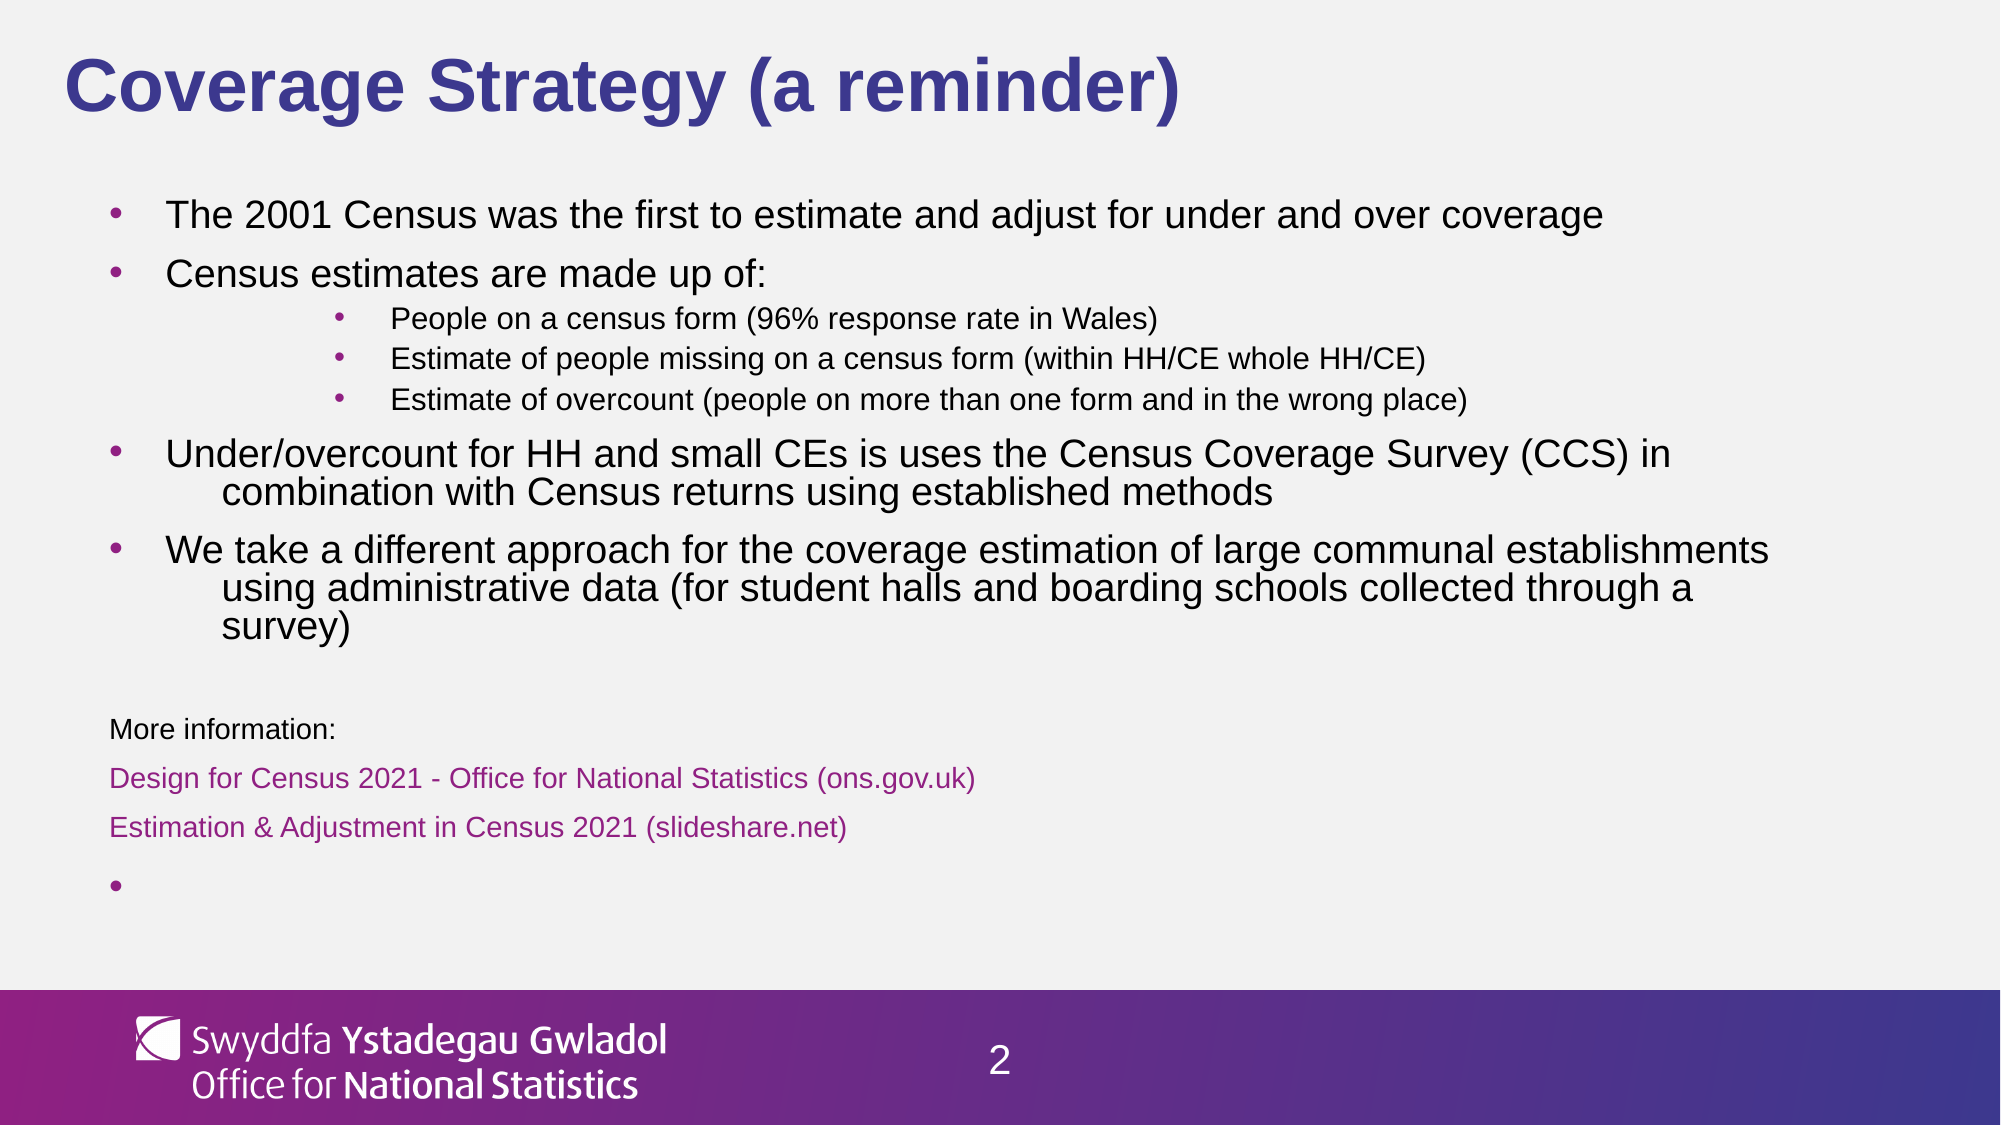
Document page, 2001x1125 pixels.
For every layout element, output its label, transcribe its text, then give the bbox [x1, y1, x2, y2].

list The 2001 Census was the first to estimate and adjust for under and over coverage Census estimates are made up of: People on a census form (96% response rate in Wales) Estimate of people missing on a census form (within HH/CE whole HH/CE) Estimate of overcount (people on more than one form and in the wrong place) Under/overcount for HH and small CEs is uses the Census Coverage Survey (CCS) in combination with Census returns using established methods We take a different approach for the coverage estimation of large communal establishments using administrative data (for student halls and boarding schools collected through a survey) More information: Design for Census 2021 - Office for National Statistics (ons.gov.uk) Estimation & Adjustment in Census 2021 (slideshare.net) [94, 198, 1822, 927]
title Coverage Strategy (a reminder) [64, 39, 1939, 137]
text_box 2 [764, 1025, 1236, 1086]
